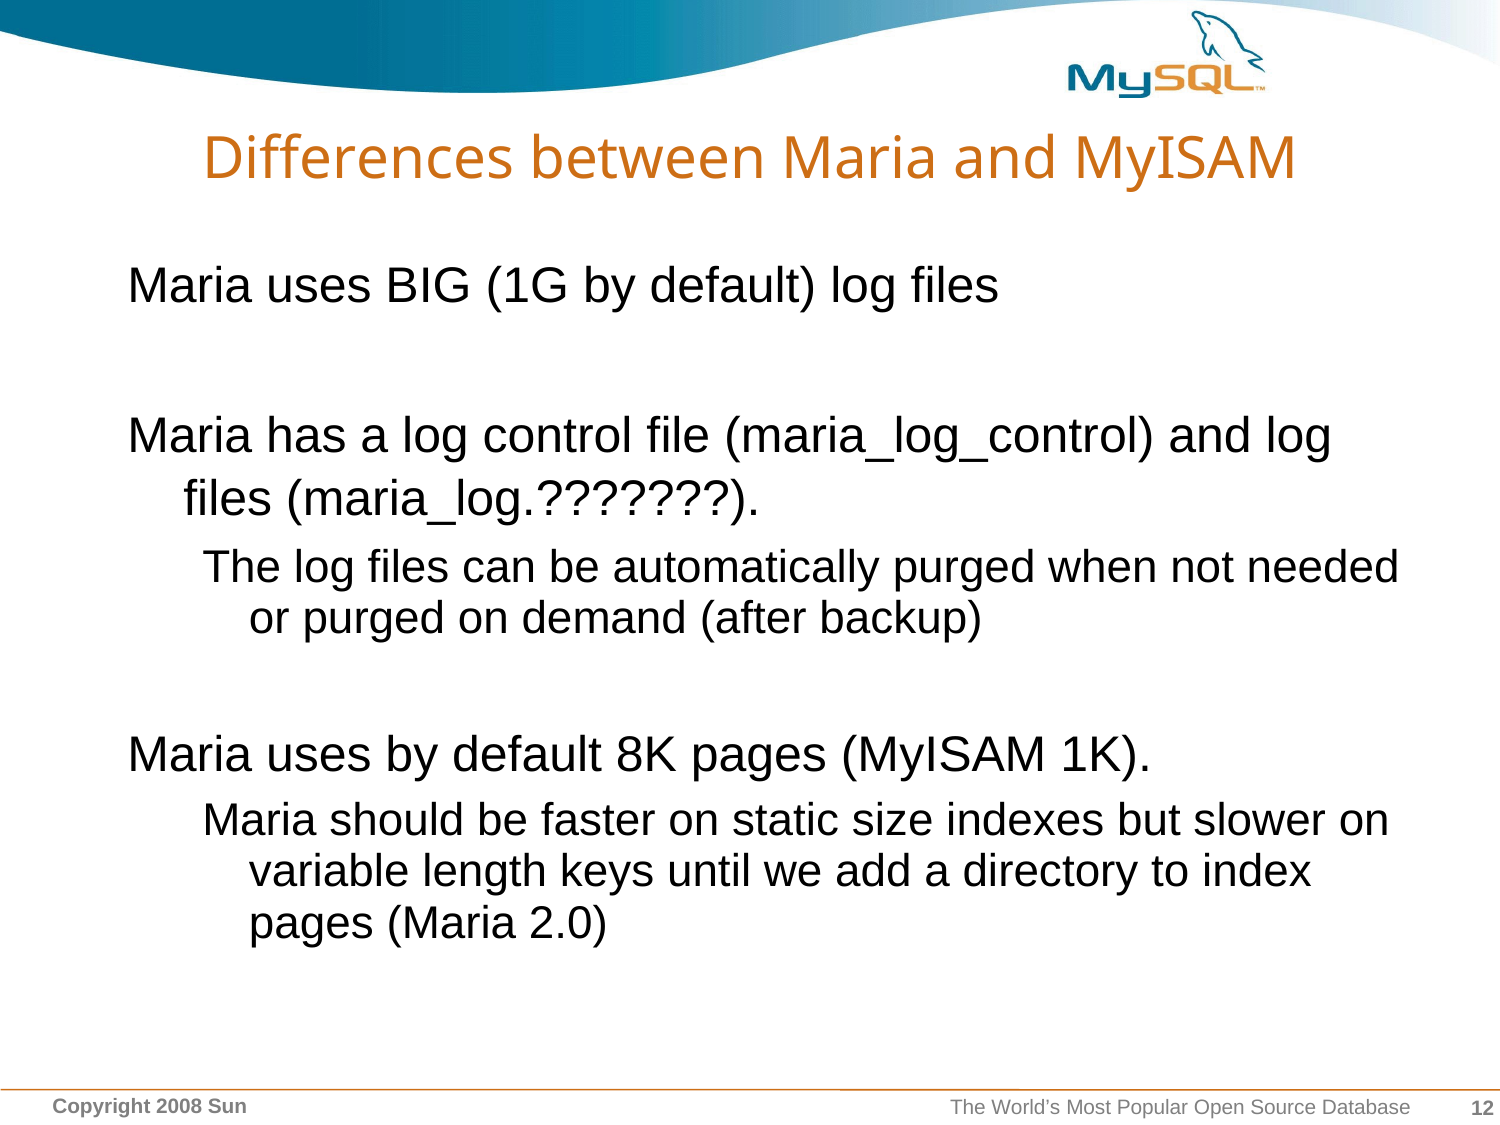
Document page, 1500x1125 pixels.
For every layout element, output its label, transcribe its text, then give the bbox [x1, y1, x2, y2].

picture [1075, 71, 1085, 87]
picture [613, 0, 1500, 87]
title Differences between Maria and MyISAM [0, 87, 1500, 226]
list Maria uses BIG (1G by default) log files Maria has a log control file (maria_log_control) and log files (maria_log.???????). The log files can be automatically purged when not needed or purged on demand (after backup)‏ Maria uses by default 8K pages (MyISAM 1K). Maria should be faster on static size indexes but slower on variable length keys until we add a directory to index pages (Maria 2.0)‏ [112, 249, 1450, 1113]
picture [0, 31, 326, 87]
picture [1098, 71, 1107, 87]
